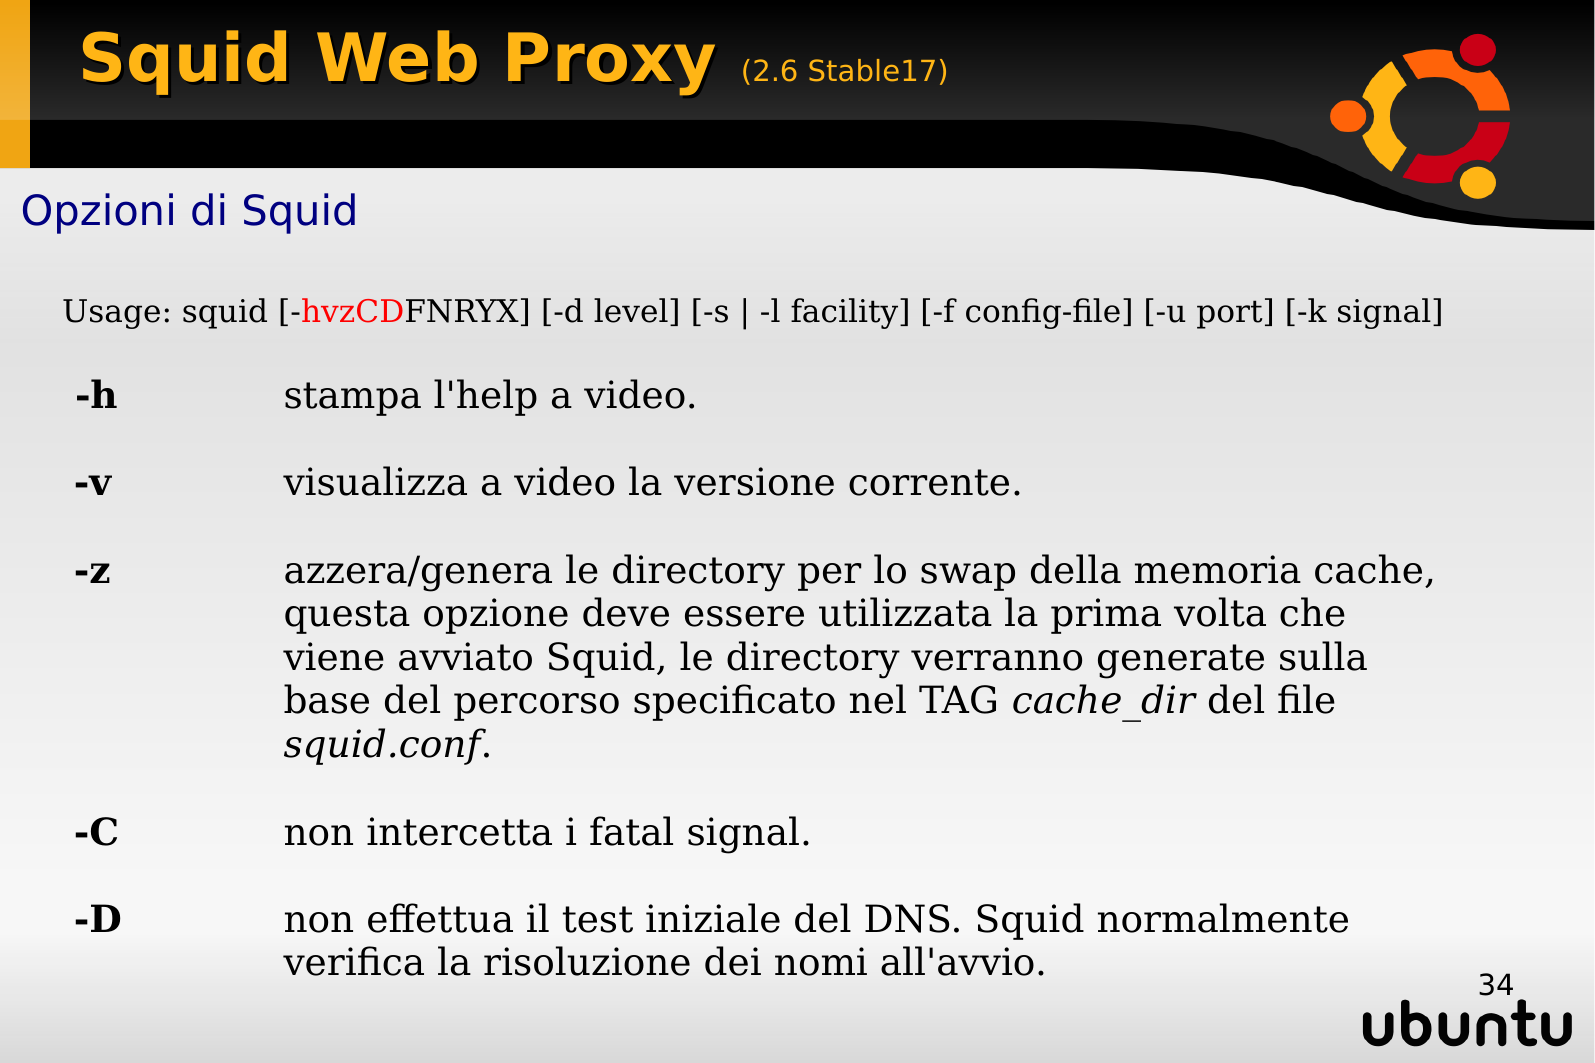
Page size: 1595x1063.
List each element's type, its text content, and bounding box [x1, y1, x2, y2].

picture [0, 0, 1595, 1063]
text_box Opzioni di Squid [17, 178, 1554, 243]
text_box Squid Web Proxy (2.6 Stable17) [23, 11, 1004, 105]
text_box Usage: squid [-hvzCDFNRYX] [-d level] [-s | -l facility] [-f config-file] [-u port] [-k signal] -h stampa l'help a video. -v visualizza a video la versione corrente. -z azzera/genera le directory per lo swap della memoria cache, questa opzione deve essere utilizzata la prima volta che viene avviato Squid, le directory verranno generate sulla base del percorso specificato nel TAG cache_dir del file squid.conf. -C non intercetta i fatal signal. -D non effettua il test iniziale del DNS. Squid normalmente verifica la risoluzione dei nomi all'avvio. [59, 285, 1536, 1058]
